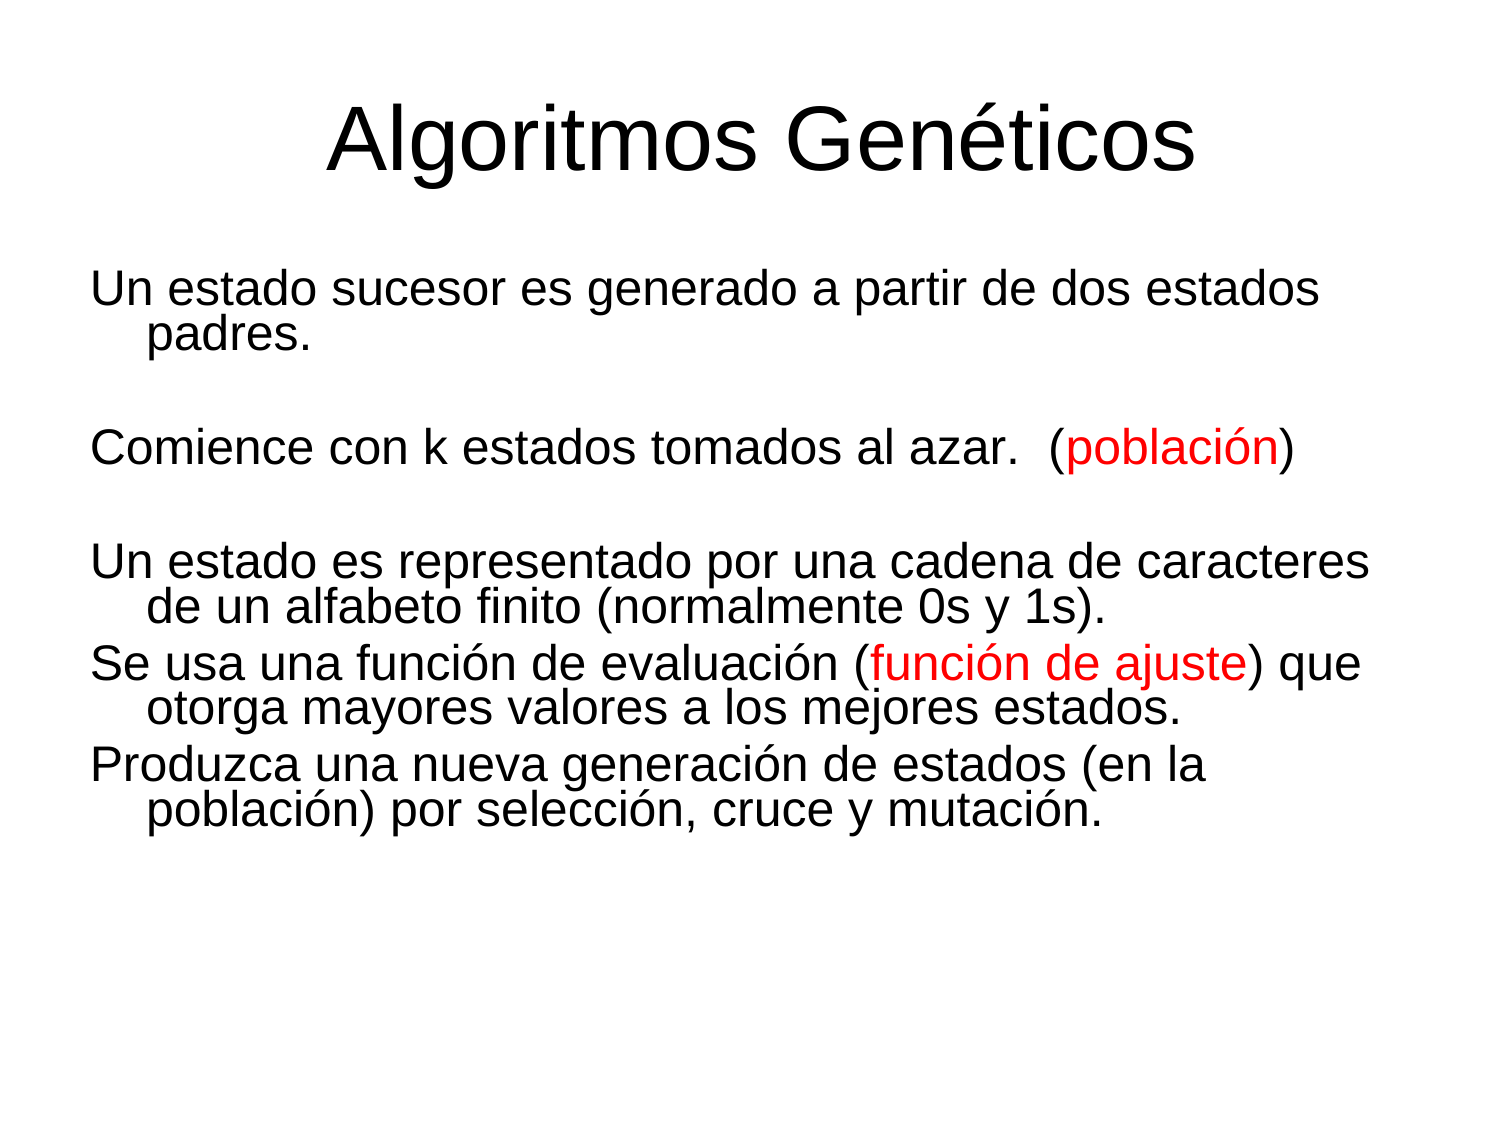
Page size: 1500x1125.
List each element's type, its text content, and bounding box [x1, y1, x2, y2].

title Algoritmos Genéticos [75, 45, 1426, 233]
list Un estado sucesor es generado a partir de dos estados padres. Comience con k estados tomados al azar. (población) Un estado es representado por una cadena de caracteres de un alfabeto finito (normalmente 0s y 1s). Se usa una función de evaluación (función de ajuste) que otorga mayores valores a los mejores estados. Produzca una nueva generación de estados (en la población) por selección, cruce y mutación. [75, 262, 1426, 1016]
